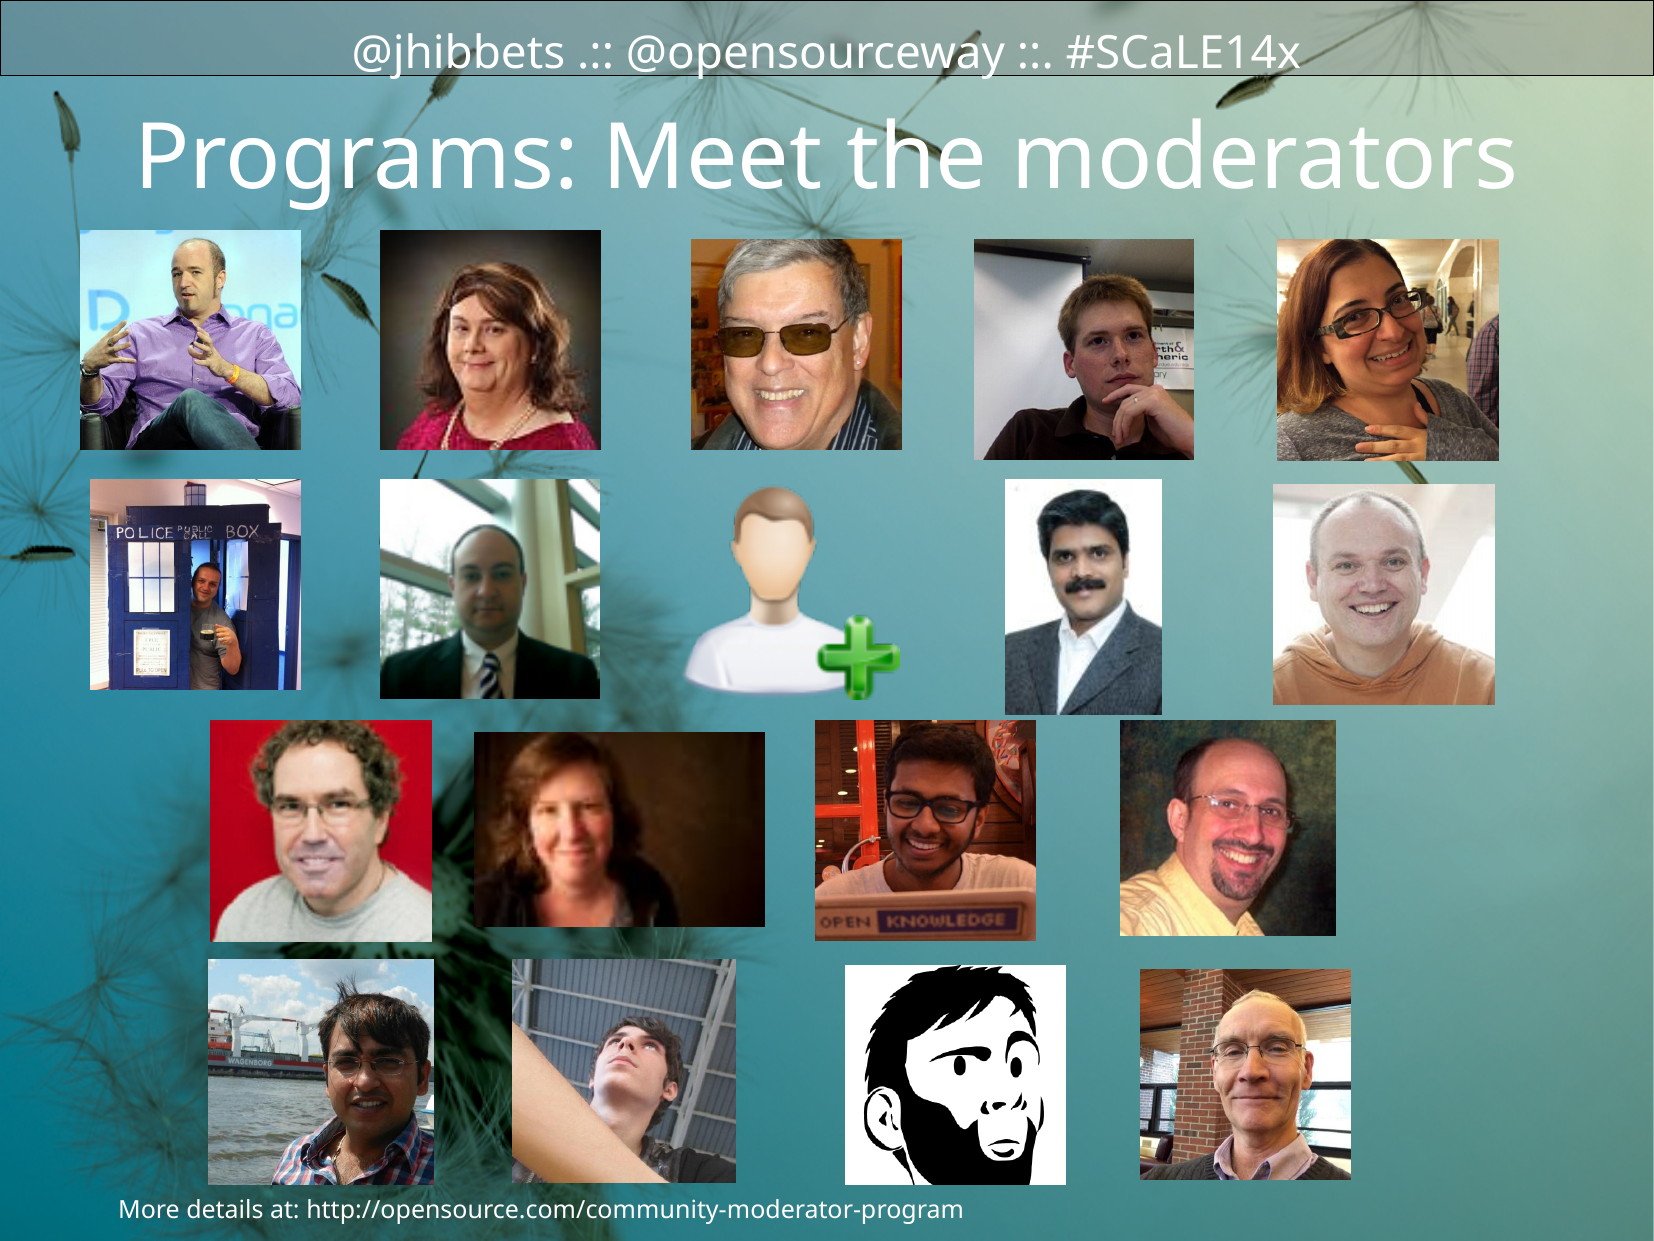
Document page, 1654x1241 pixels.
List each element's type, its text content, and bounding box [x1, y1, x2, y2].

picture [0, 76, 1654, 1241]
text_box More details at: http://opensource.com/community-moderator-program [103, 1184, 987, 1224]
title Programs: Meet the moderators [82, 49, 1571, 257]
